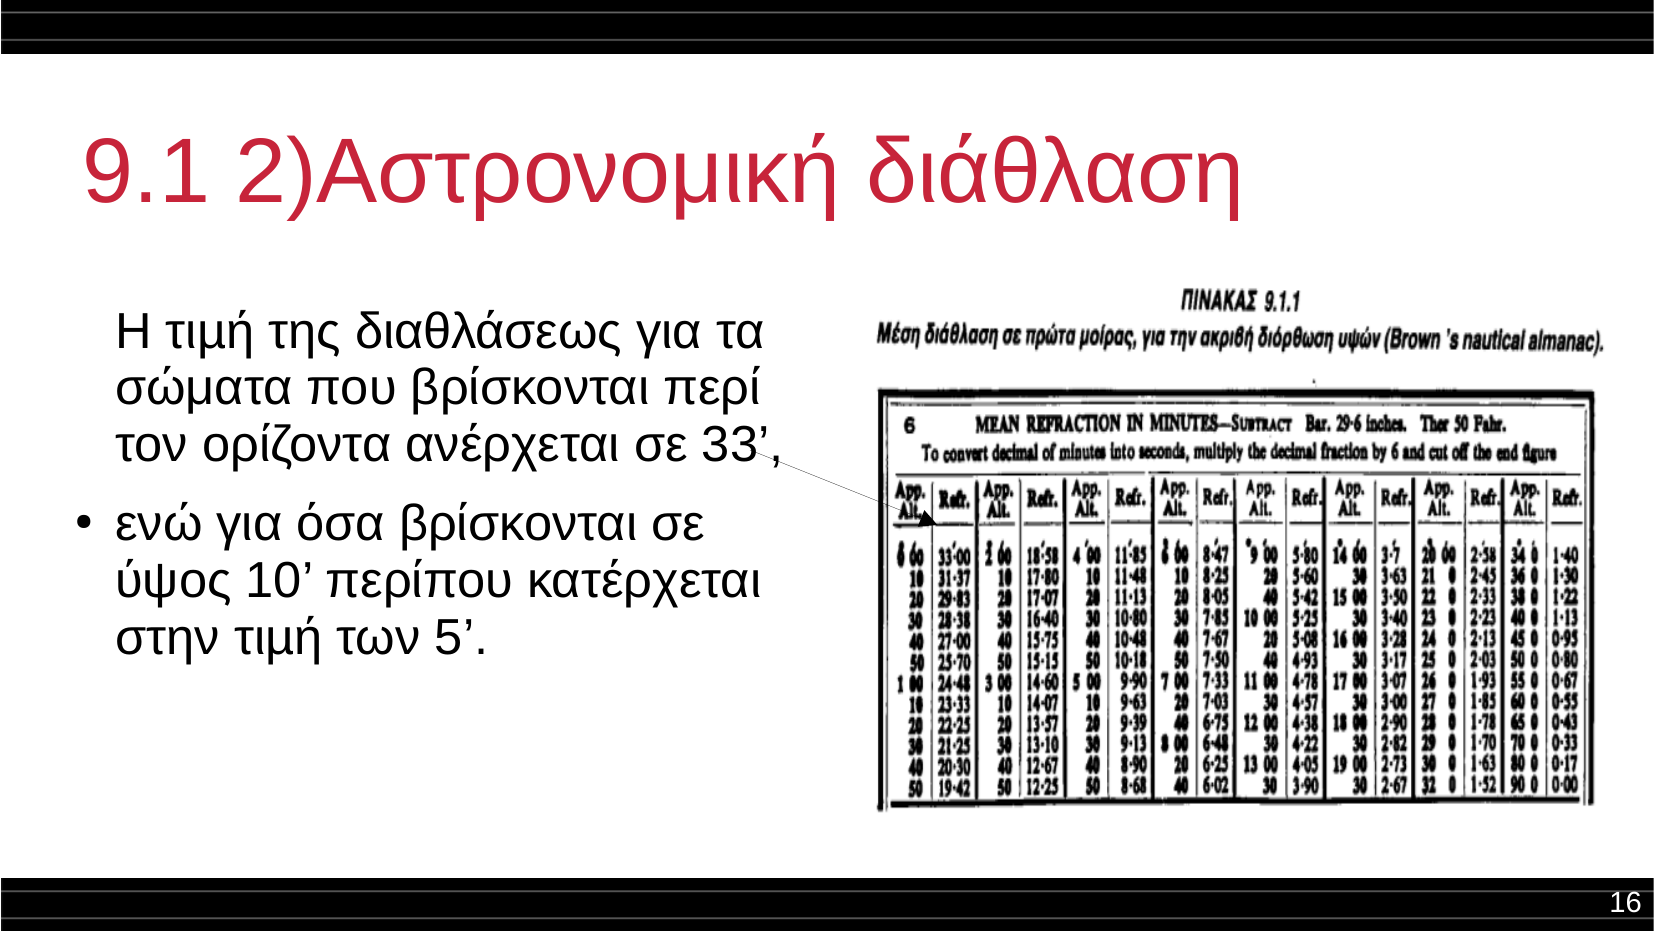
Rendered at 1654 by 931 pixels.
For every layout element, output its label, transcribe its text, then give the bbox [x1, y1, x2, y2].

list Η τιµή της διαθλάσεως για τα σώματα που βρίσκονται περί τον ορίζοντα ανέρχεται σε 33’, ενώ για όσα βρίσκονται σε ύψος 10’ περίπου κατέρχεται στην τιµή των 5’. [61, 302, 788, 788]
picture [1, 0, 1654, 54]
picture [1, 878, 1654, 931]
picture [862, 247, 1613, 826]
title 9.1 2)Αστρονομική διάθλαση [82, 92, 1571, 249]
